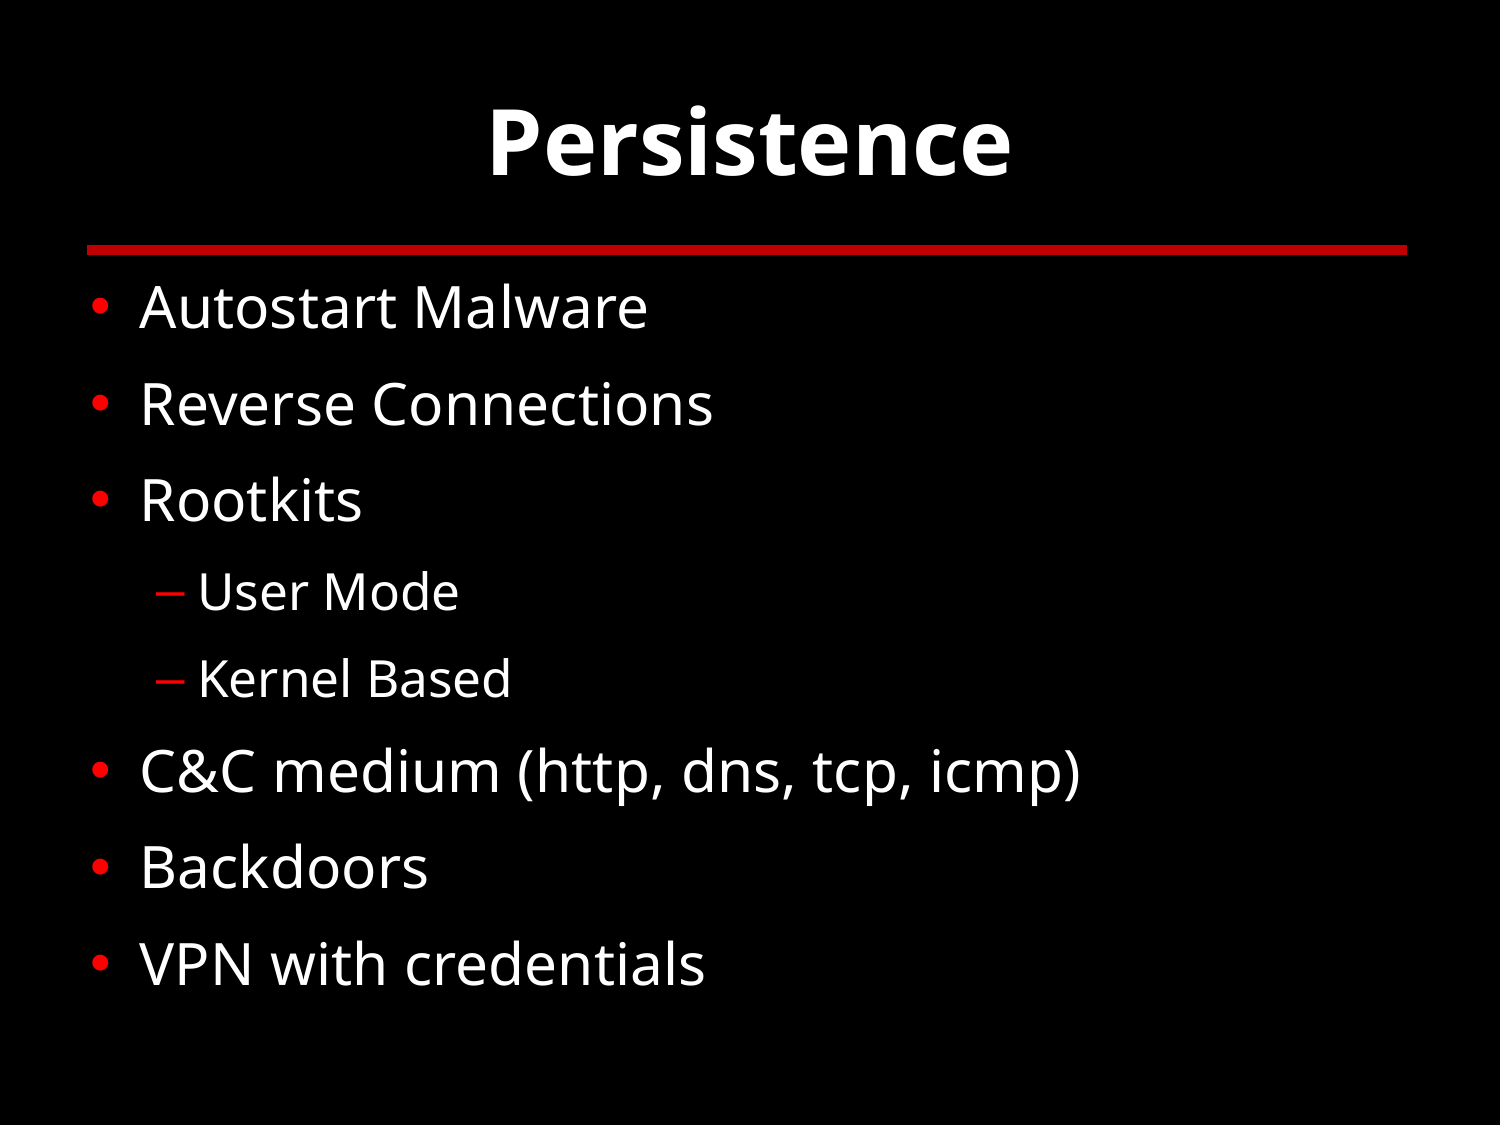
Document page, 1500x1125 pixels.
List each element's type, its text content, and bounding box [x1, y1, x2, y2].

list Autostart Malware Reverse Connections Rootkits User Mode Kernel Based C&C medium (http, dns, tcp, icmp) Backdoors VPN with credentials [75, 262, 1425, 1005]
title Persistence [75, 45, 1425, 233]
